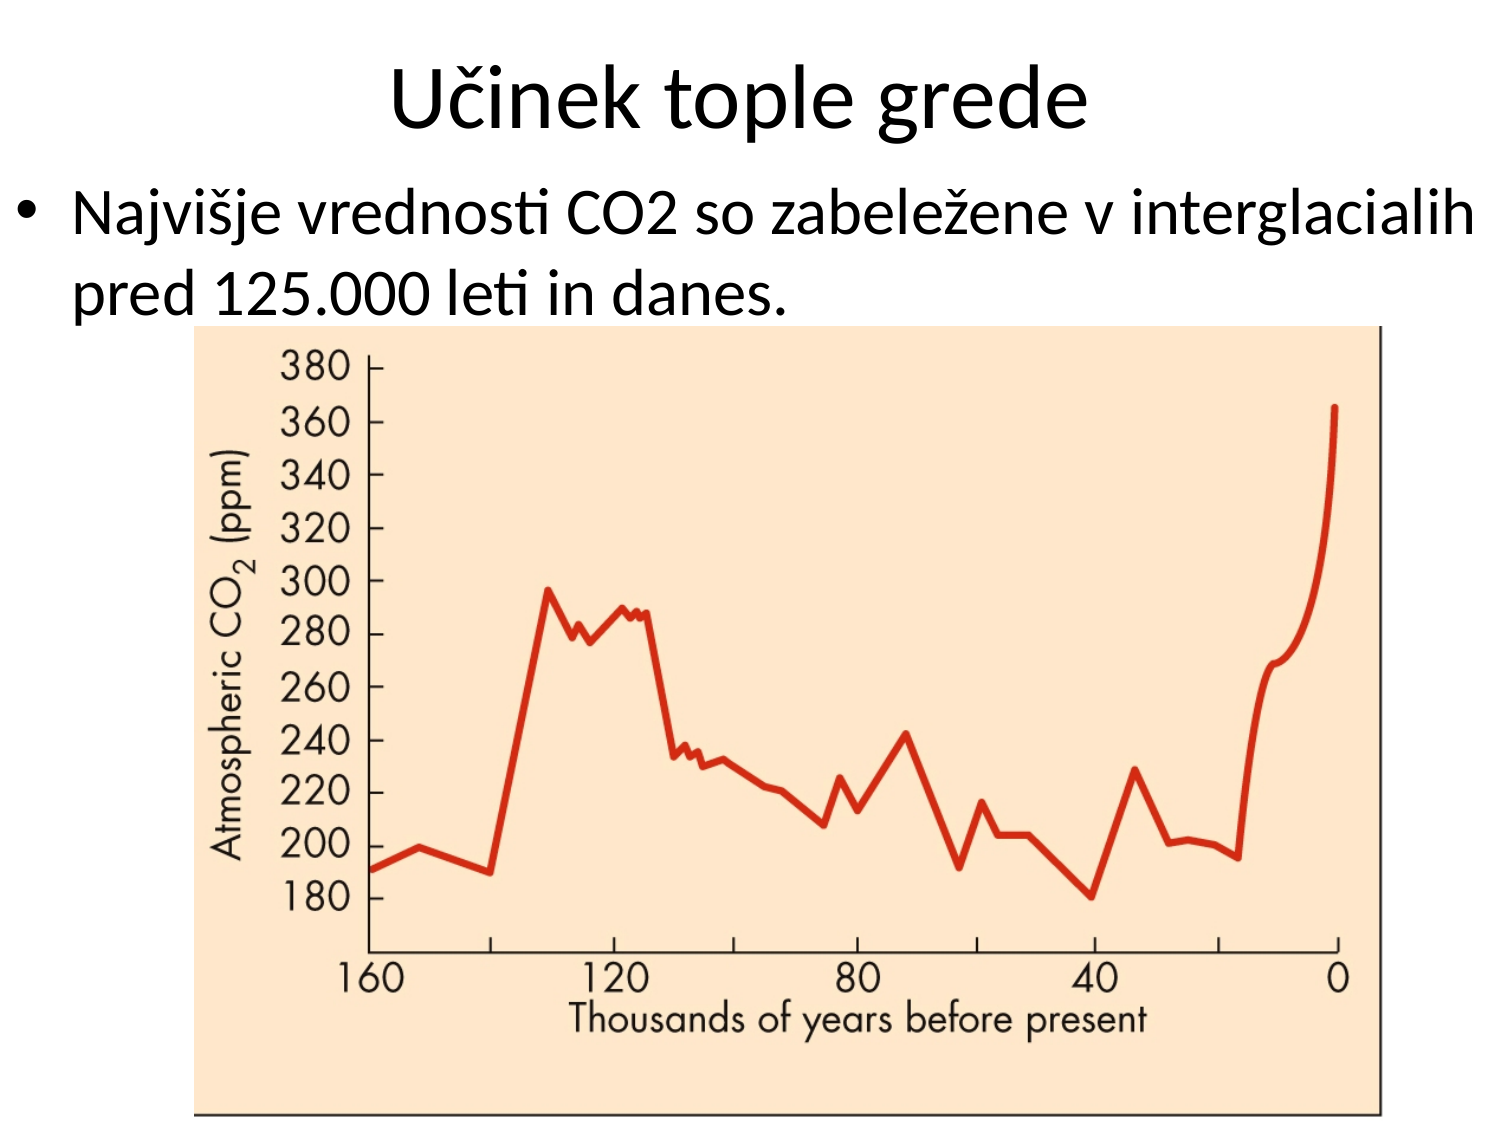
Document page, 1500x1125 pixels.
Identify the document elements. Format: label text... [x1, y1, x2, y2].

title Učinek tople grede [64, 0, 1415, 160]
picture [194, 326, 1384, 1125]
list Najvišje vrednosti CO2 so zabeležene v interglacialih pred 125.000 leti in danes. [0, 160, 1500, 916]
